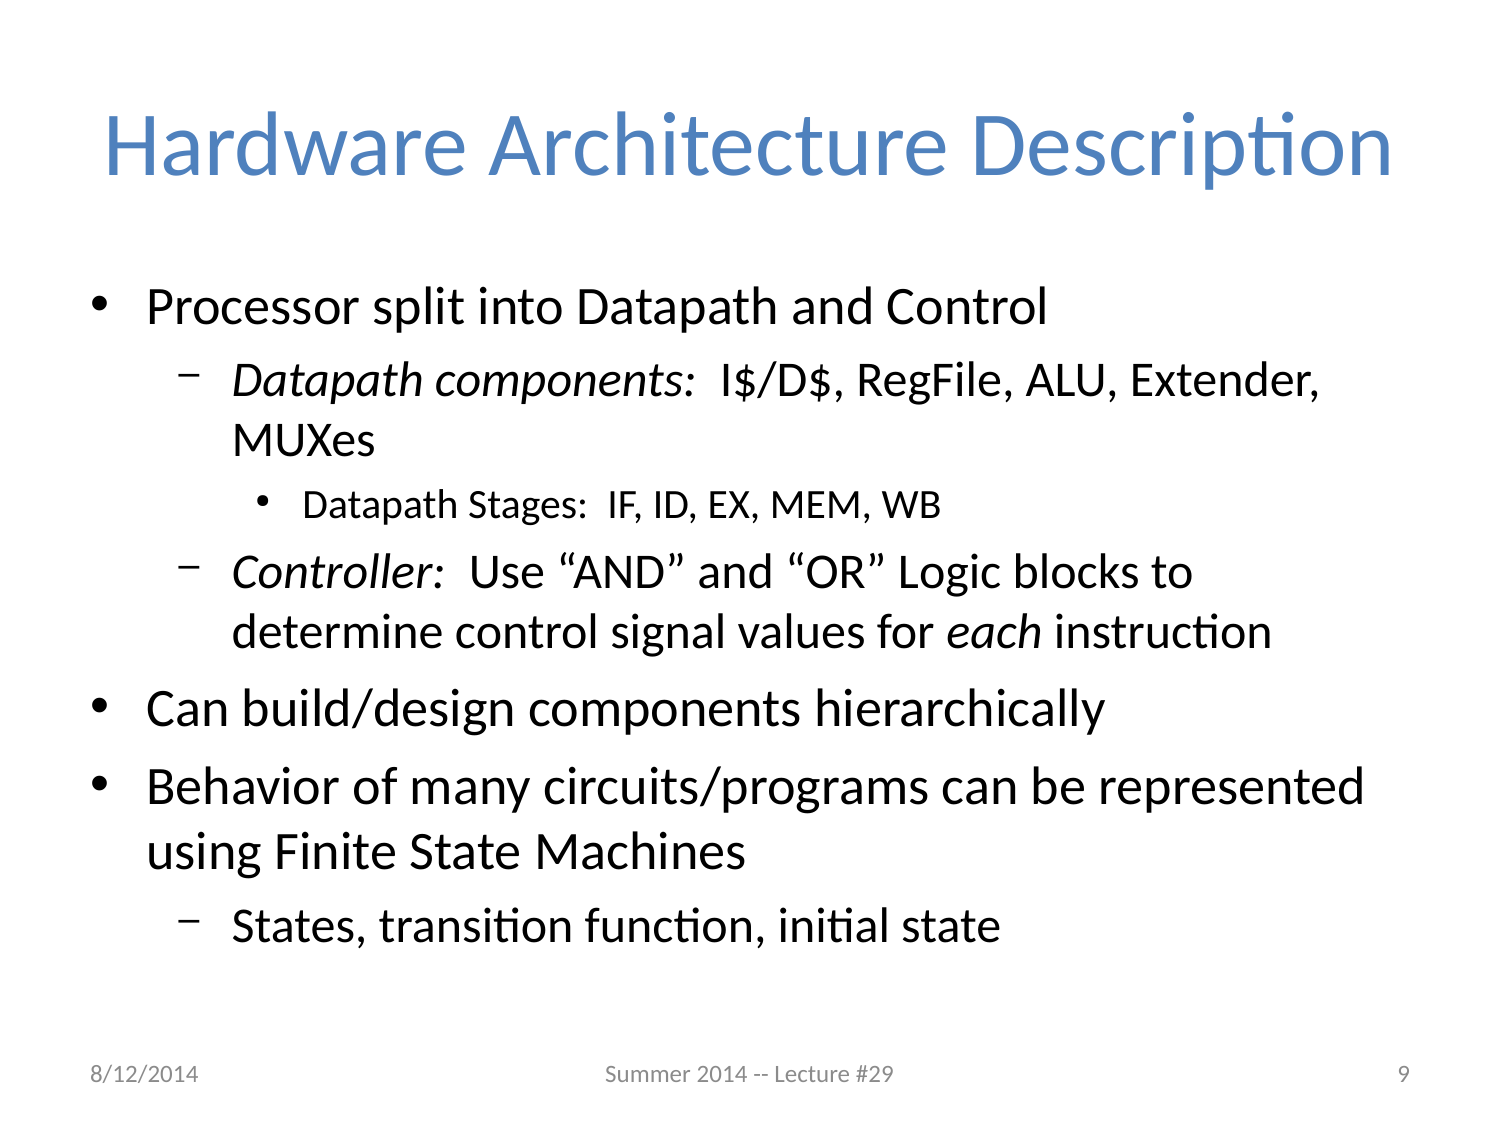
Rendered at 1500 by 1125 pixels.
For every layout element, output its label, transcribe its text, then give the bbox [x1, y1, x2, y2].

list Processor split into Datapath and Control Datapath components: I$/D$, RegFile, ALU, Extender, MUXes Datapath Stages: IF, ID, EX, MEM, WB Controller: Use “AND” and “OR” Logic blocks to determine control signal values for each instruction Can build/design components hierarchically Behavior of many circuits/programs can be represented using Finite State Machines States, transition function, initial state [75, 262, 1425, 1073]
slide_number 8/12/2014 [75, 1042, 425, 1103]
title Hardware Architecture Description [75, 45, 1425, 233]
footer Summer 2014 -- Lecture #29 [512, 1042, 988, 1103]
slide_number <number> [1074, 1042, 1425, 1103]
